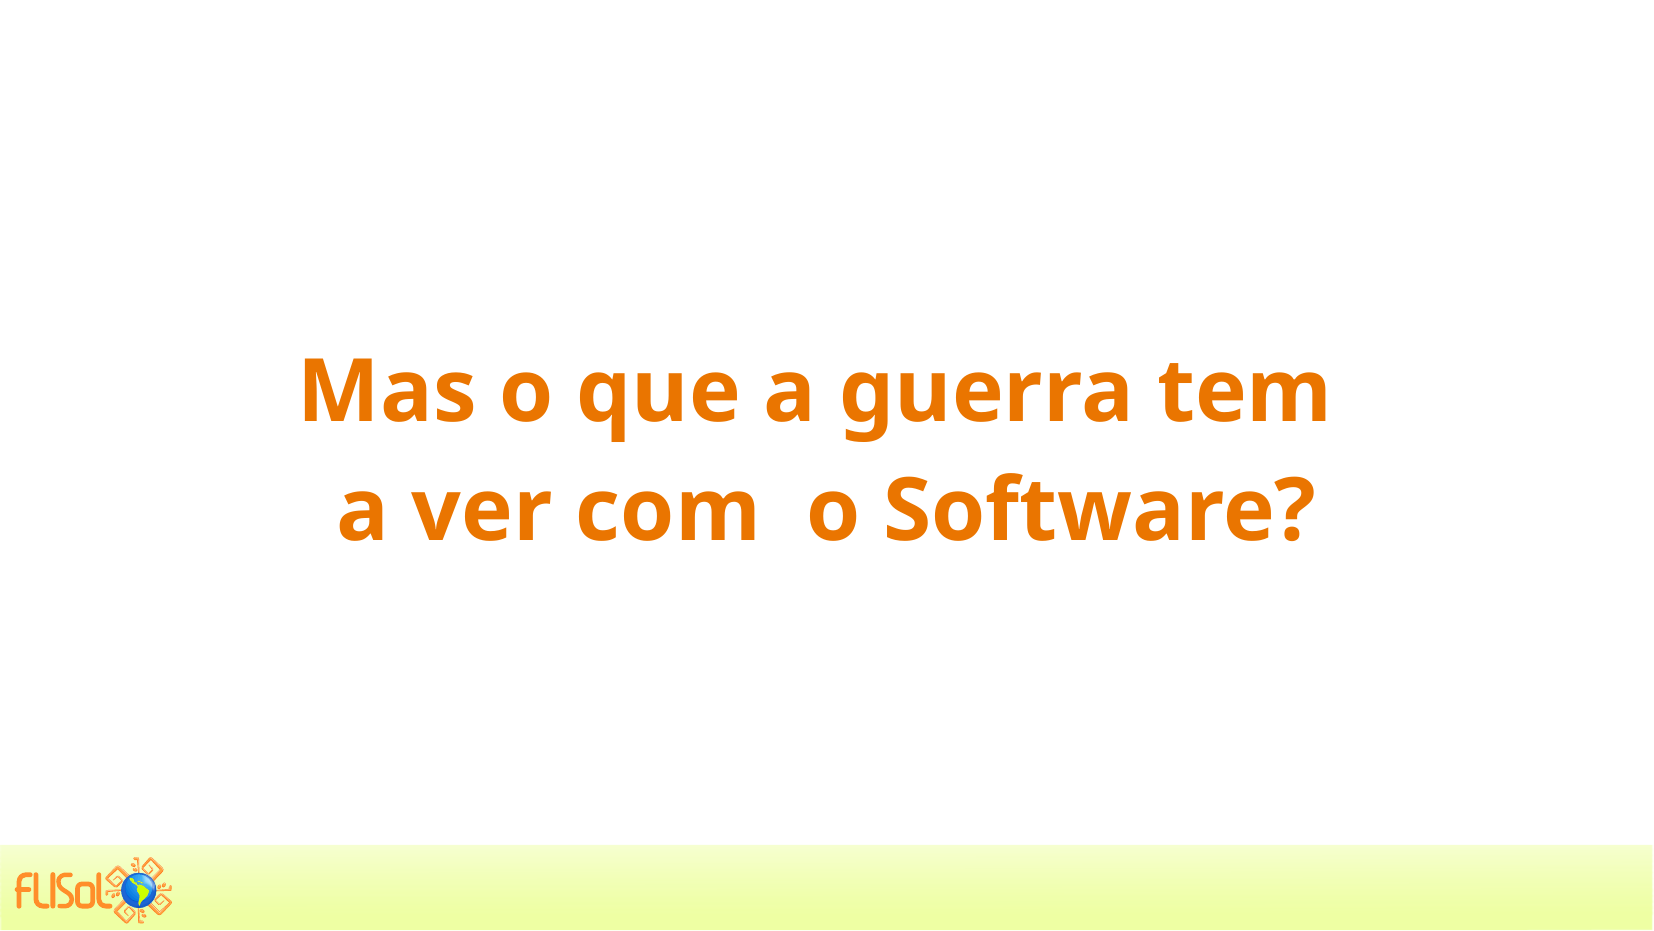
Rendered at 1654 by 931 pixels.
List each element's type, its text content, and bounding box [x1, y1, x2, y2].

subtitle Mas o que a guerra tem a ver com o Software? [29, 177, 1625, 717]
text_box [0, 844, 1654, 931]
